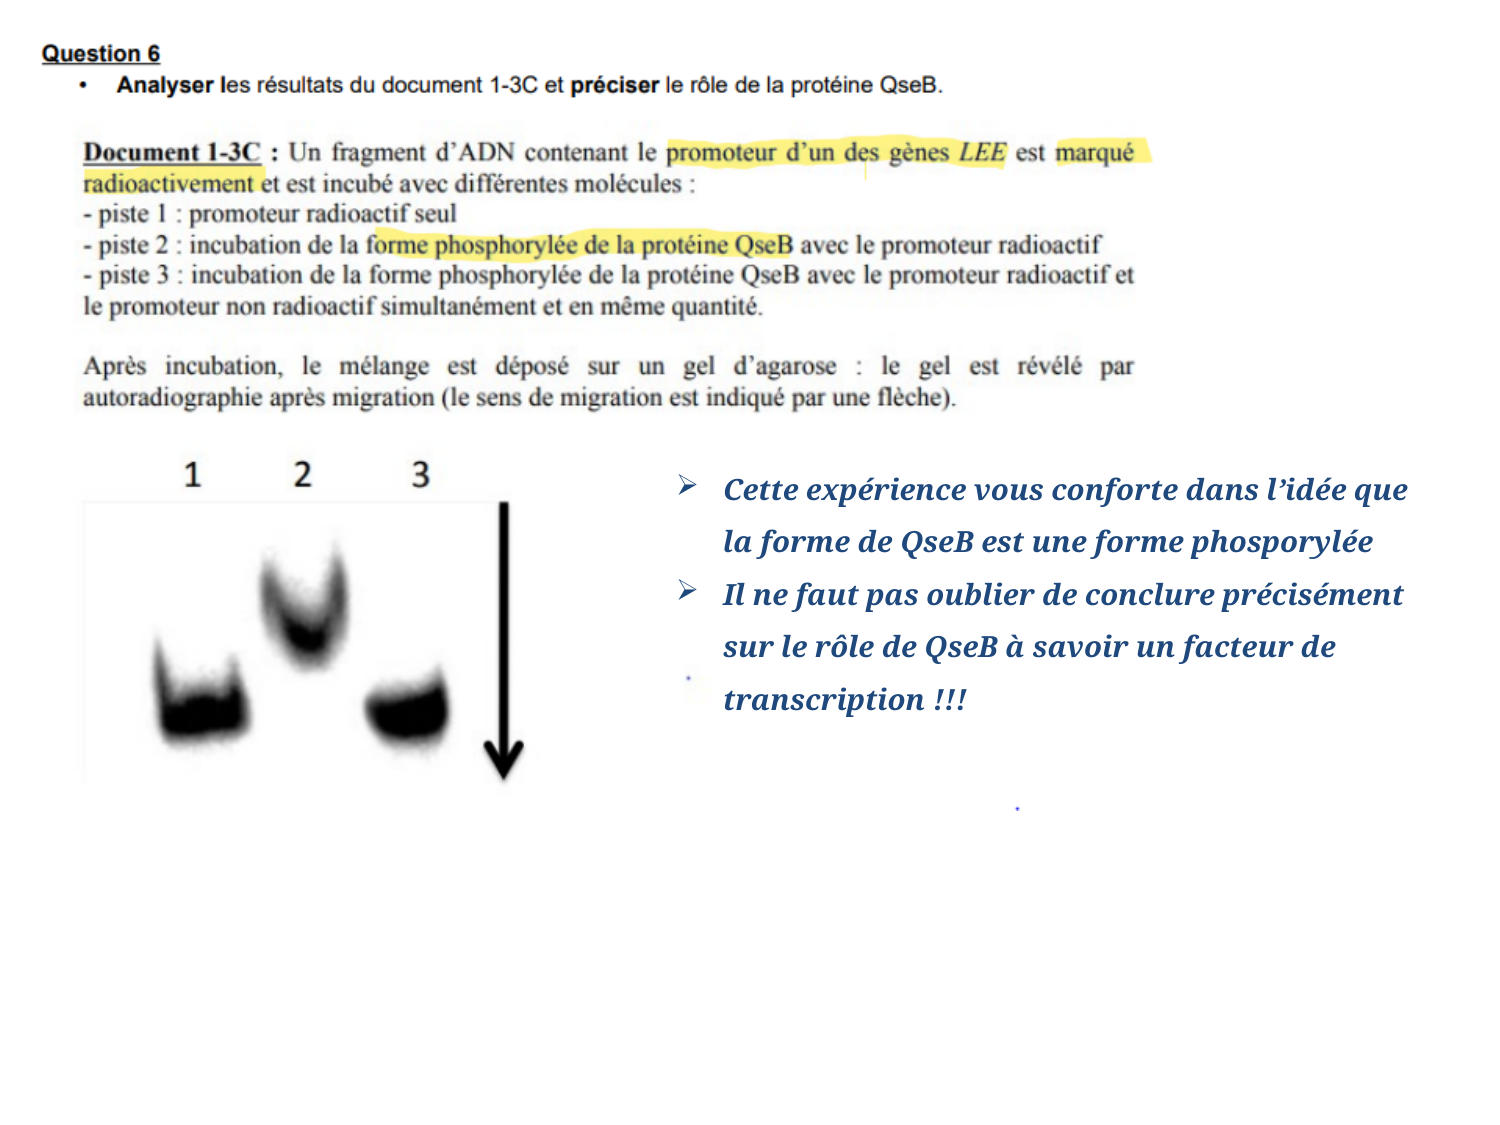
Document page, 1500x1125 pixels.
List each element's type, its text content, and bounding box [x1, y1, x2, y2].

picture [33, 35, 1170, 811]
text_box Cette expérience vous conforte dans l’idée que la forme de QseB est une forme phosporylée Il ne faut pas oublier de conclure précisément sur le rôle de QseB à savoir un facteur de transcription !!! [661, 446, 1453, 829]
